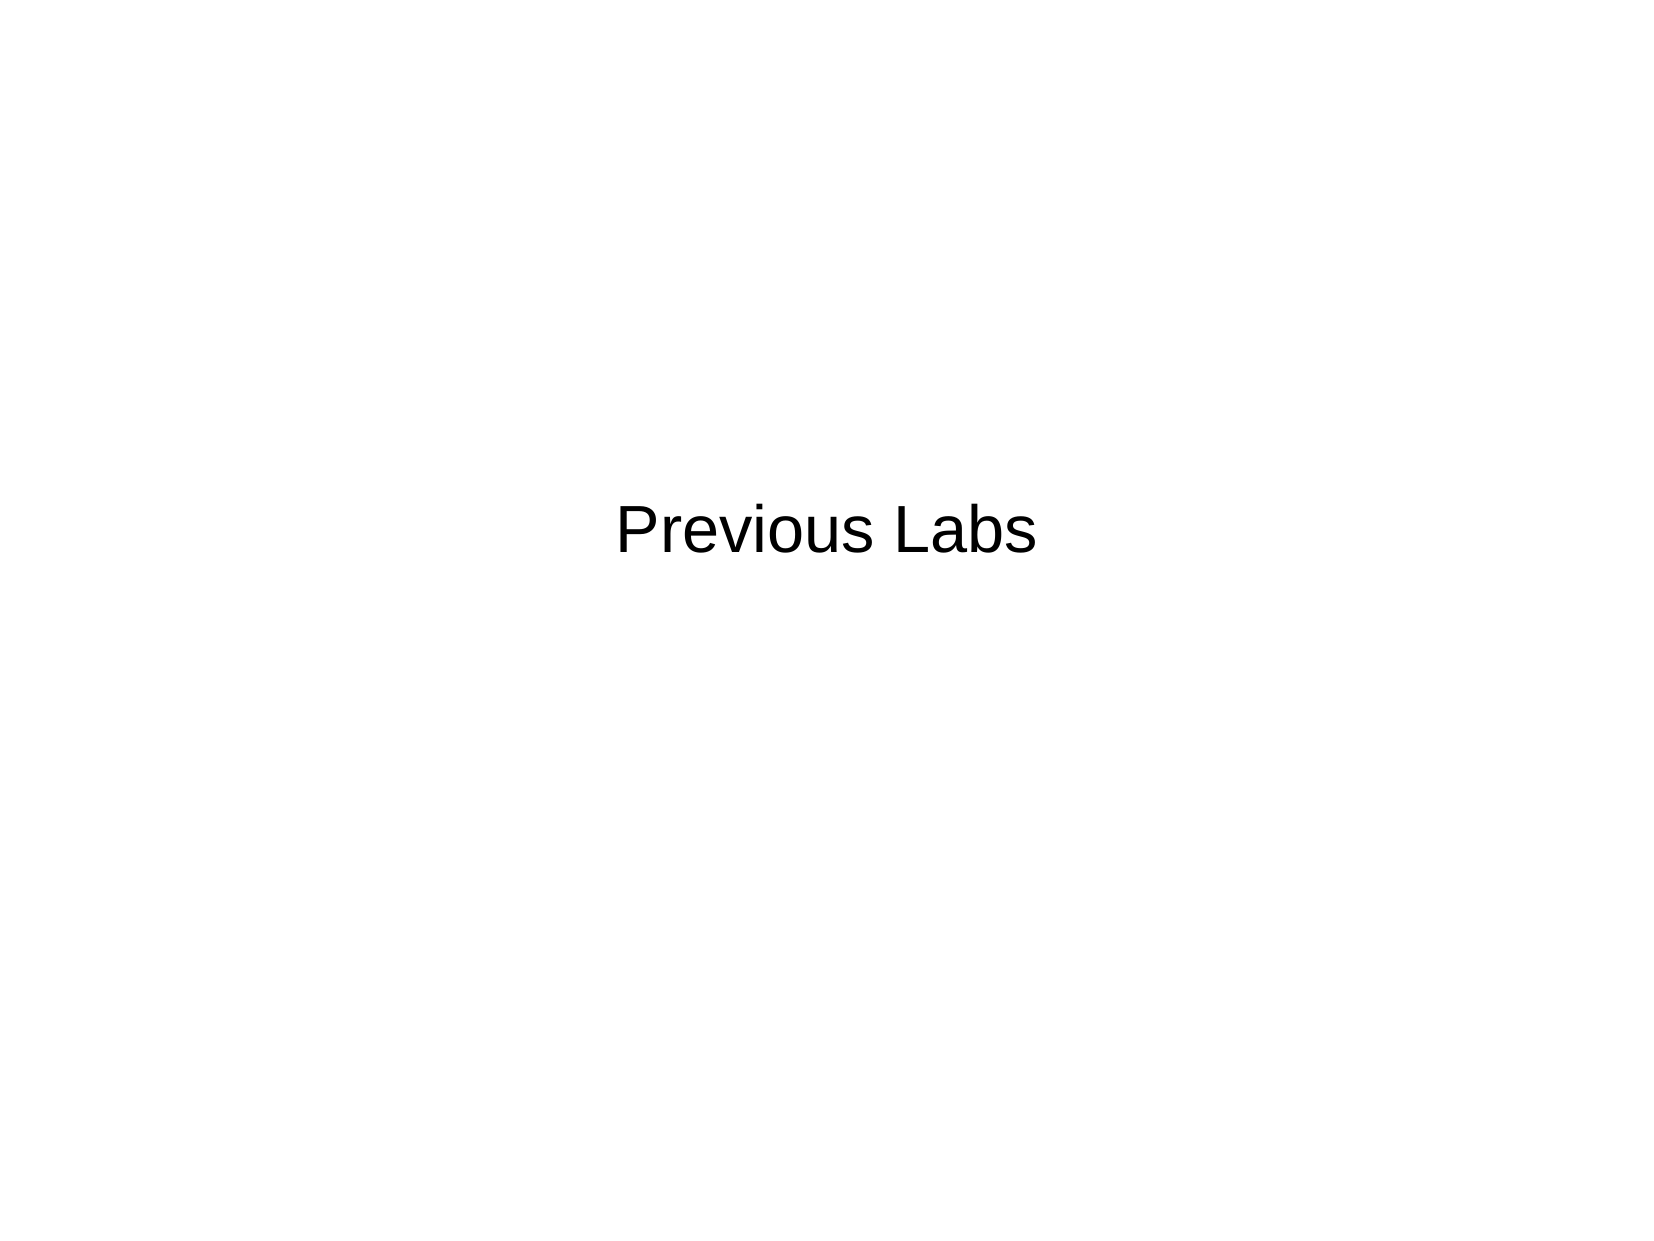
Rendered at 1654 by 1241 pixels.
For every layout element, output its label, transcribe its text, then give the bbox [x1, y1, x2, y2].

subtitle Previous Labs [82, 49, 1571, 1010]
